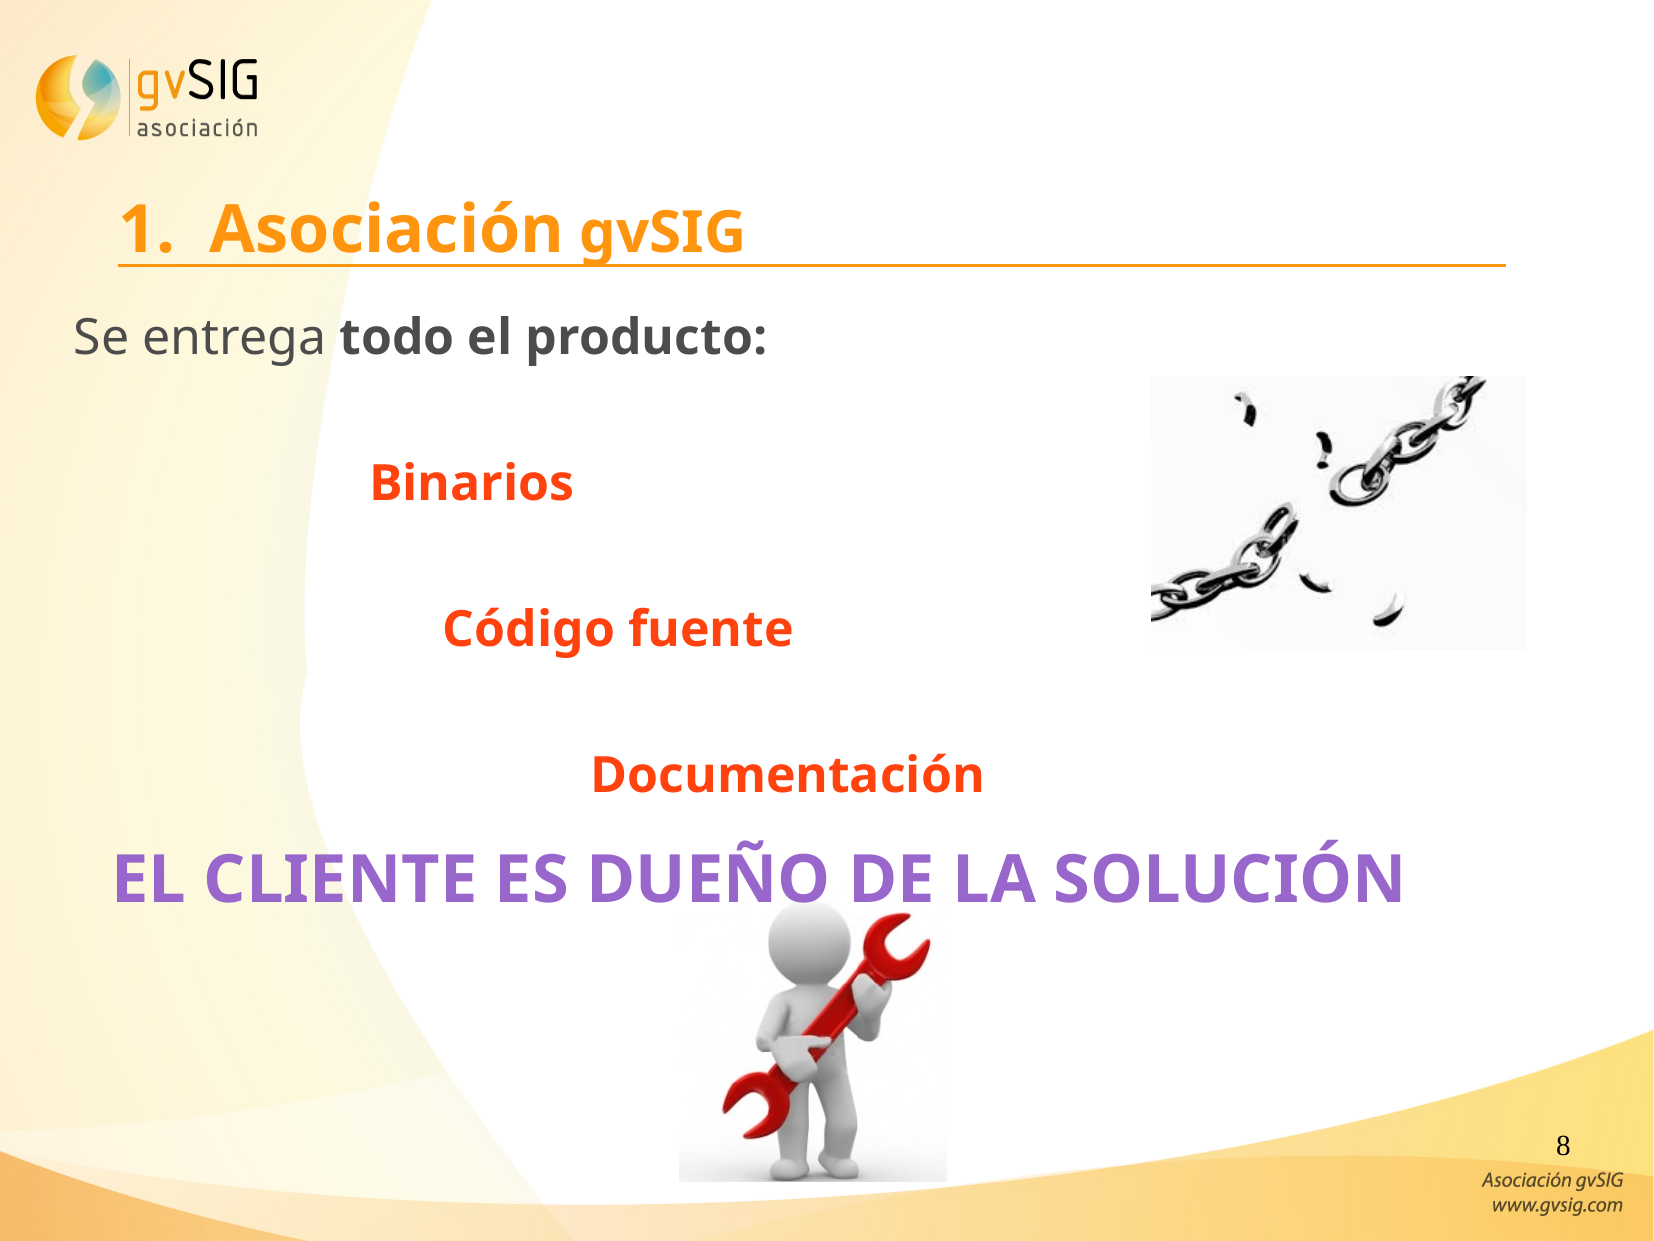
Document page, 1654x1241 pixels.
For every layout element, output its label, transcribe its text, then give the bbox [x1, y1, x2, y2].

title 1. Asociación gvSIG [118, 177, 1607, 276]
text_box [118, 134, 1639, 339]
text_box EL CLIENTE ES DUEÑO DE LA SOLUCIÓN [96, 817, 1654, 945]
text_box Se entrega todo el producto: Binarios Código fuente Documentación [59, 288, 1617, 738]
picture [0, 0, 1654, 1241]
